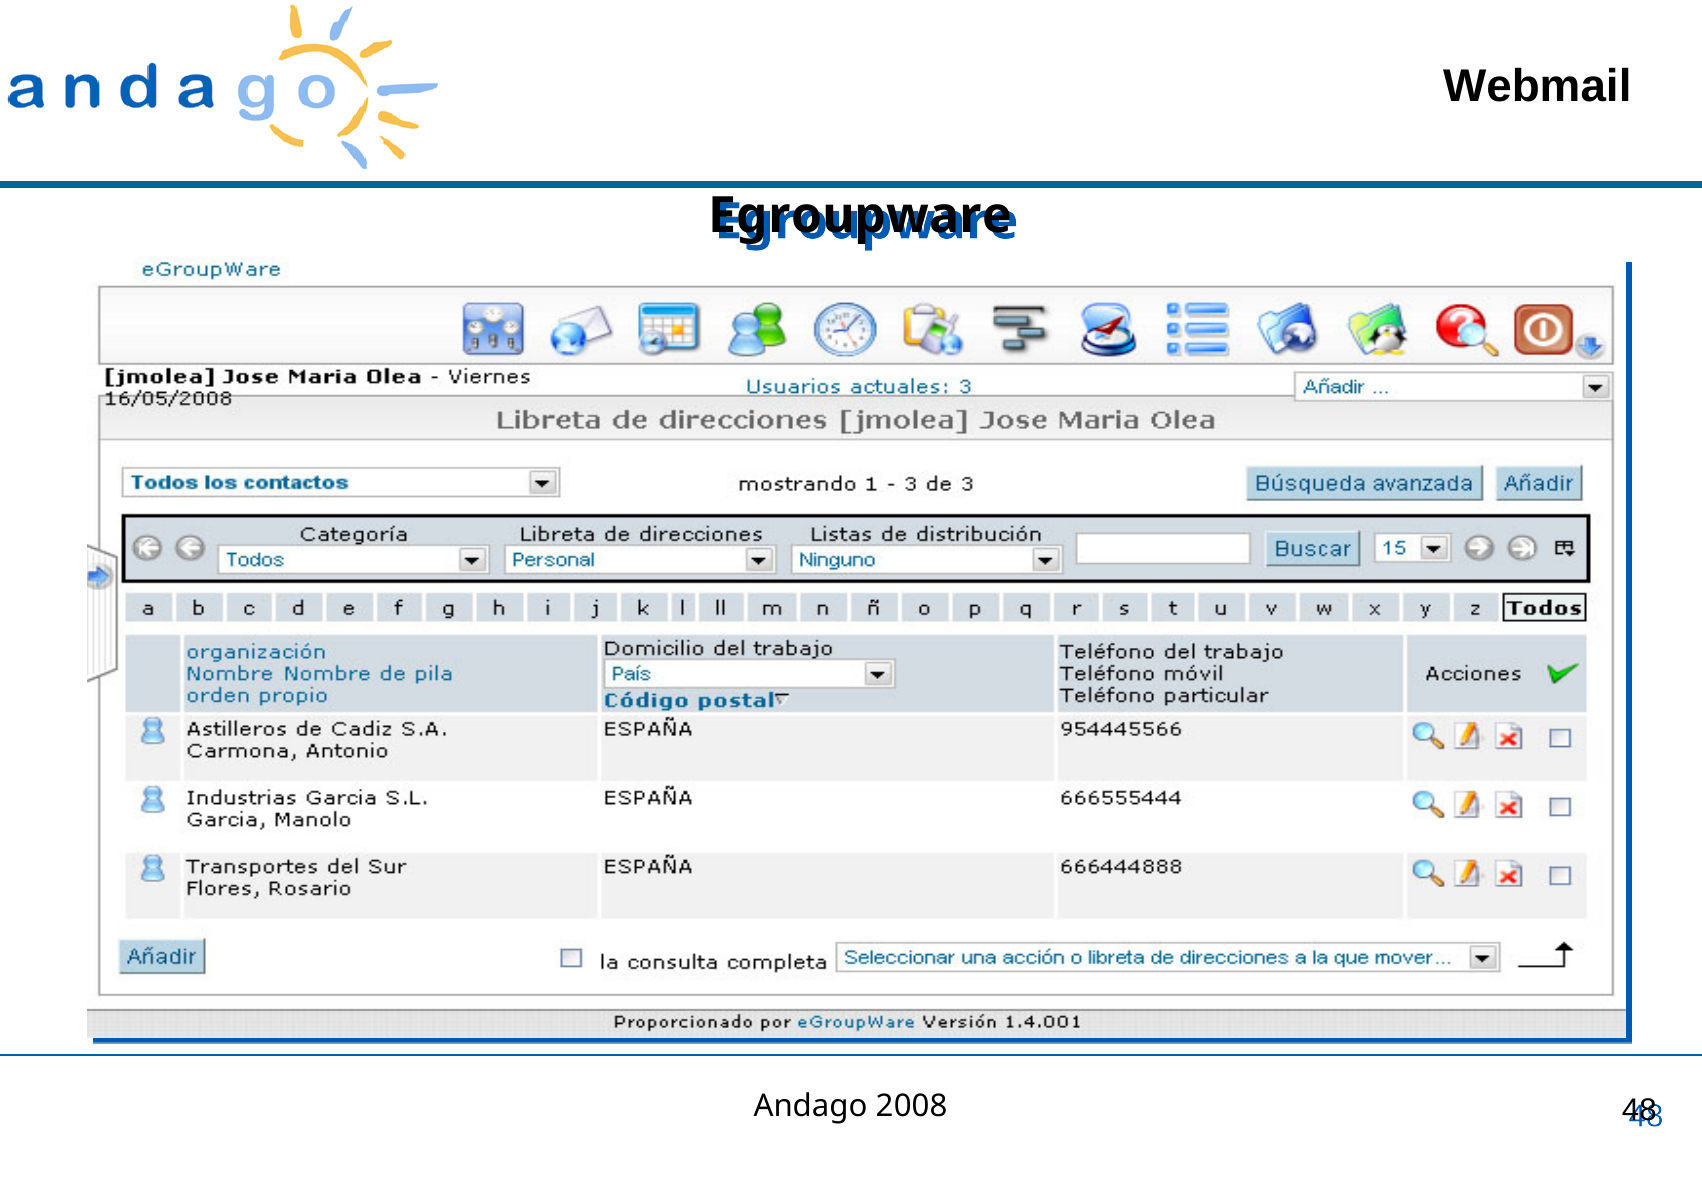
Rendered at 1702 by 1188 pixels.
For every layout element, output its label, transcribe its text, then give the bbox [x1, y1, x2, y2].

picture [87, 256, 1626, 1038]
text_box Egroupware [692, 178, 1065, 256]
picture [0, 0, 255, 175]
title Webmail [255, 0, 1702, 188]
